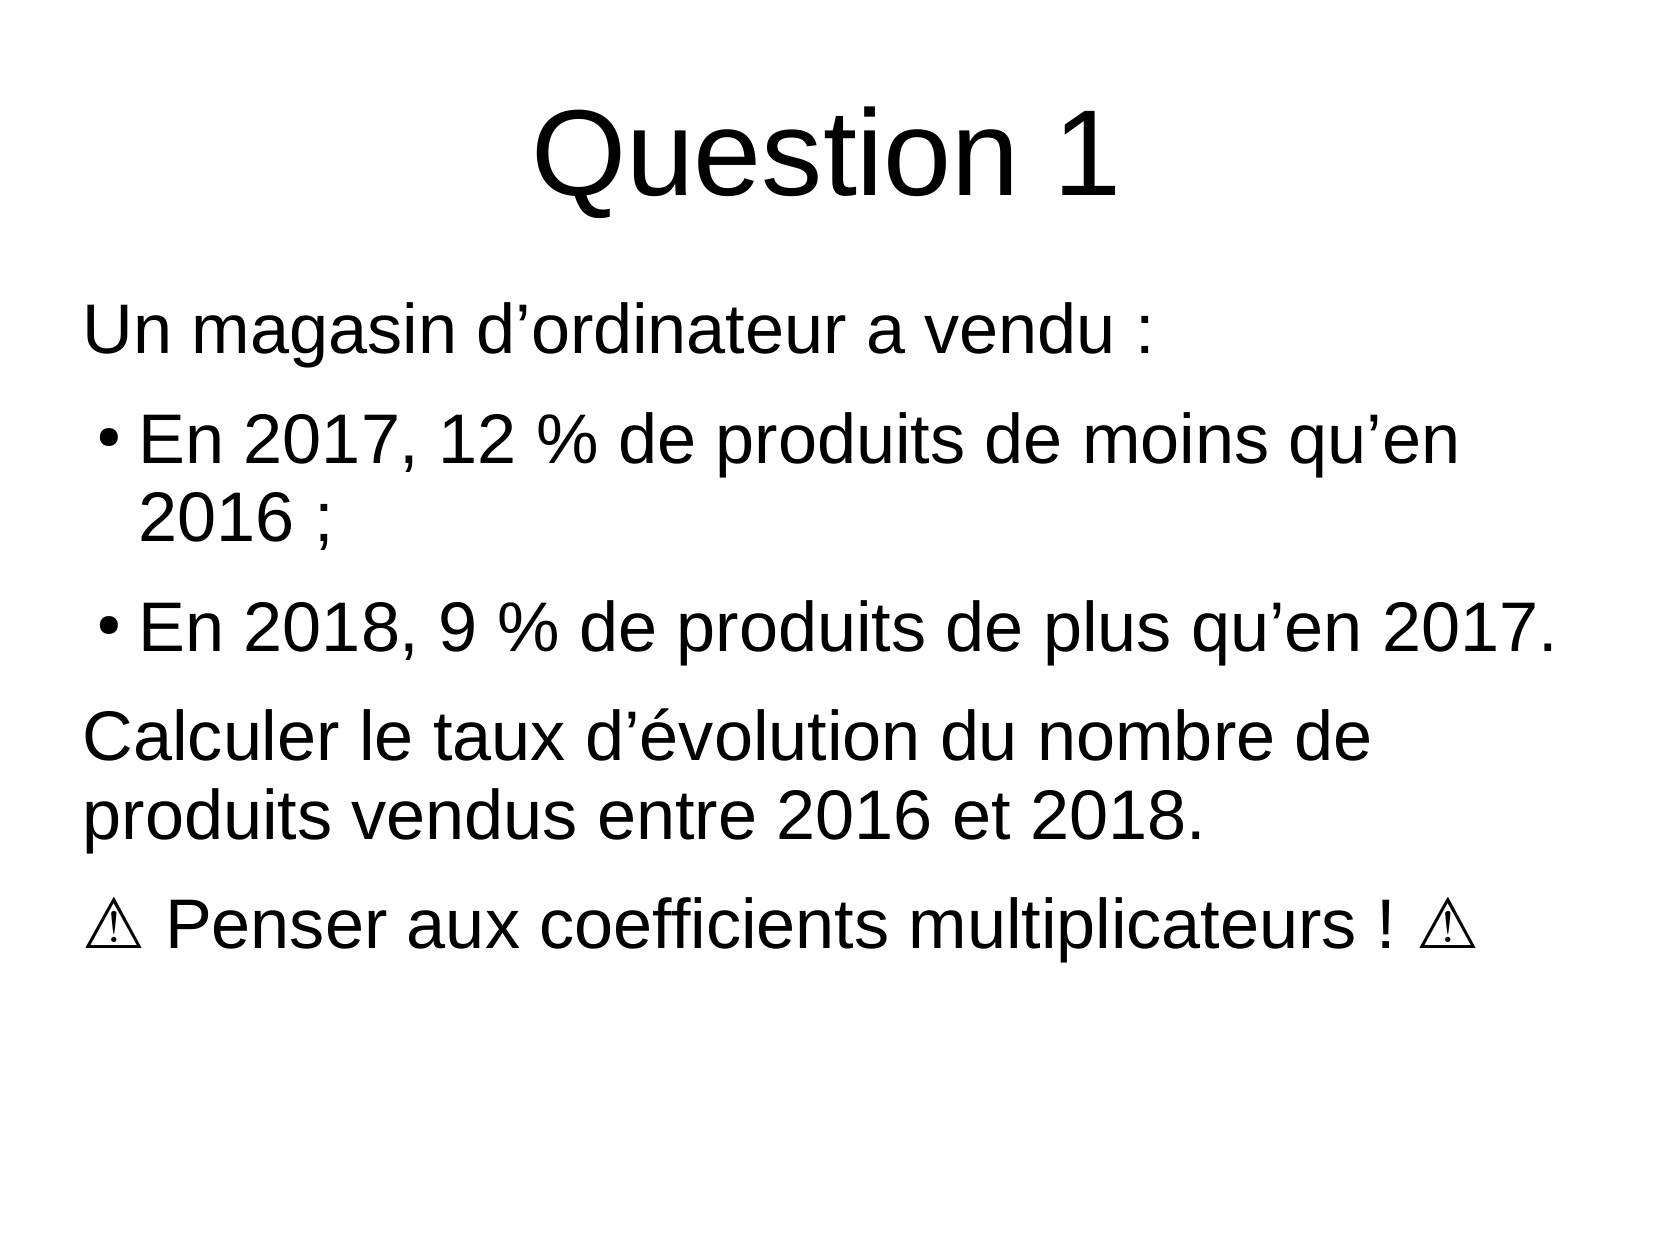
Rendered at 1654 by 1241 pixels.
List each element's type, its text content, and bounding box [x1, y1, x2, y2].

title Question 1 [82, 49, 1571, 257]
list Un magasin d’ordinateur a vendu : En 2017, 12 % de produits de moins qu’en 2016 ; En 2018, 9 % de produits de plus qu’en 2017. Calculer le taux d’évolution du nombre de produits vendus entre 2016 et 2018. ⚠️ Penser aux coefficients multiplicateurs ! ⚠️ [82, 290, 1571, 1010]
